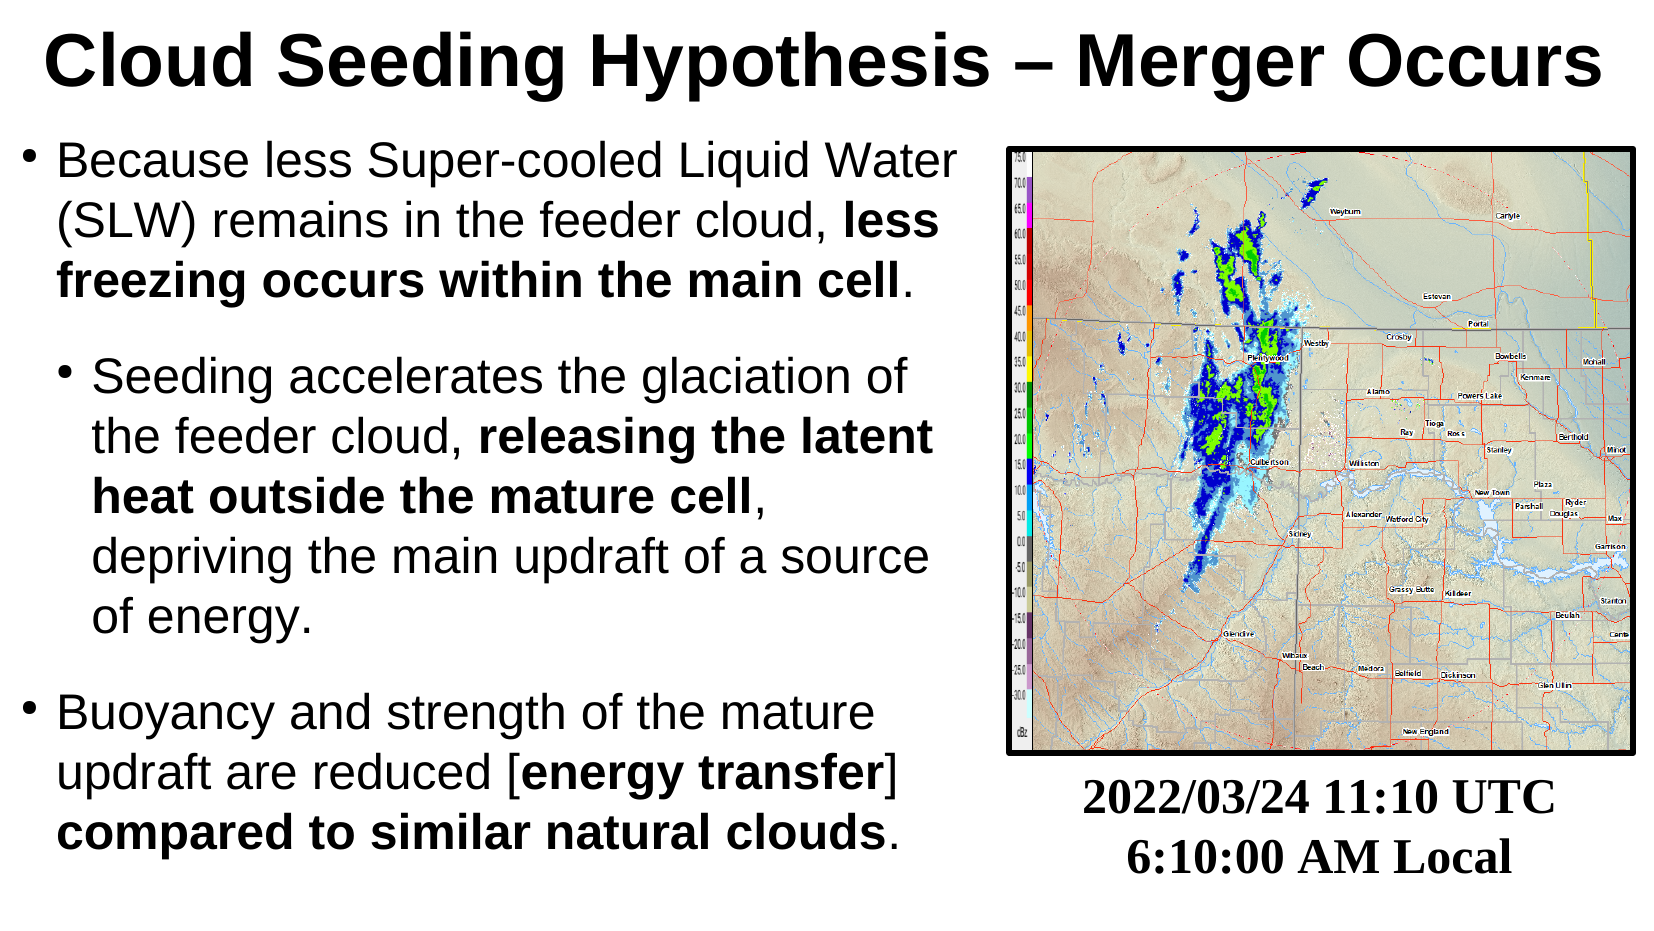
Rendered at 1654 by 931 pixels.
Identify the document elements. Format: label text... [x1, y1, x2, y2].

title Cloud Seeding Hypothesis – Merger Occurs [0, 5, 1654, 107]
text_box Because less Super-cooled Liquid Water (SLW) remains in the feeder cloud, less freezing occurs within the main cell. Seeding accelerates the glaciation of the feeder cloud, releasing the latent heat outside the mature cell, depriving the main updraft of a source of energy. Buoyancy and strength of the mature updraft are reduced [energy transfer] compared to similar natural clouds. [4, 120, 976, 868]
picture [1012, 151, 1631, 751]
text_box 2022/03/24 11:10 UTC 6:10:00 AM Local [1000, 762, 1639, 901]
